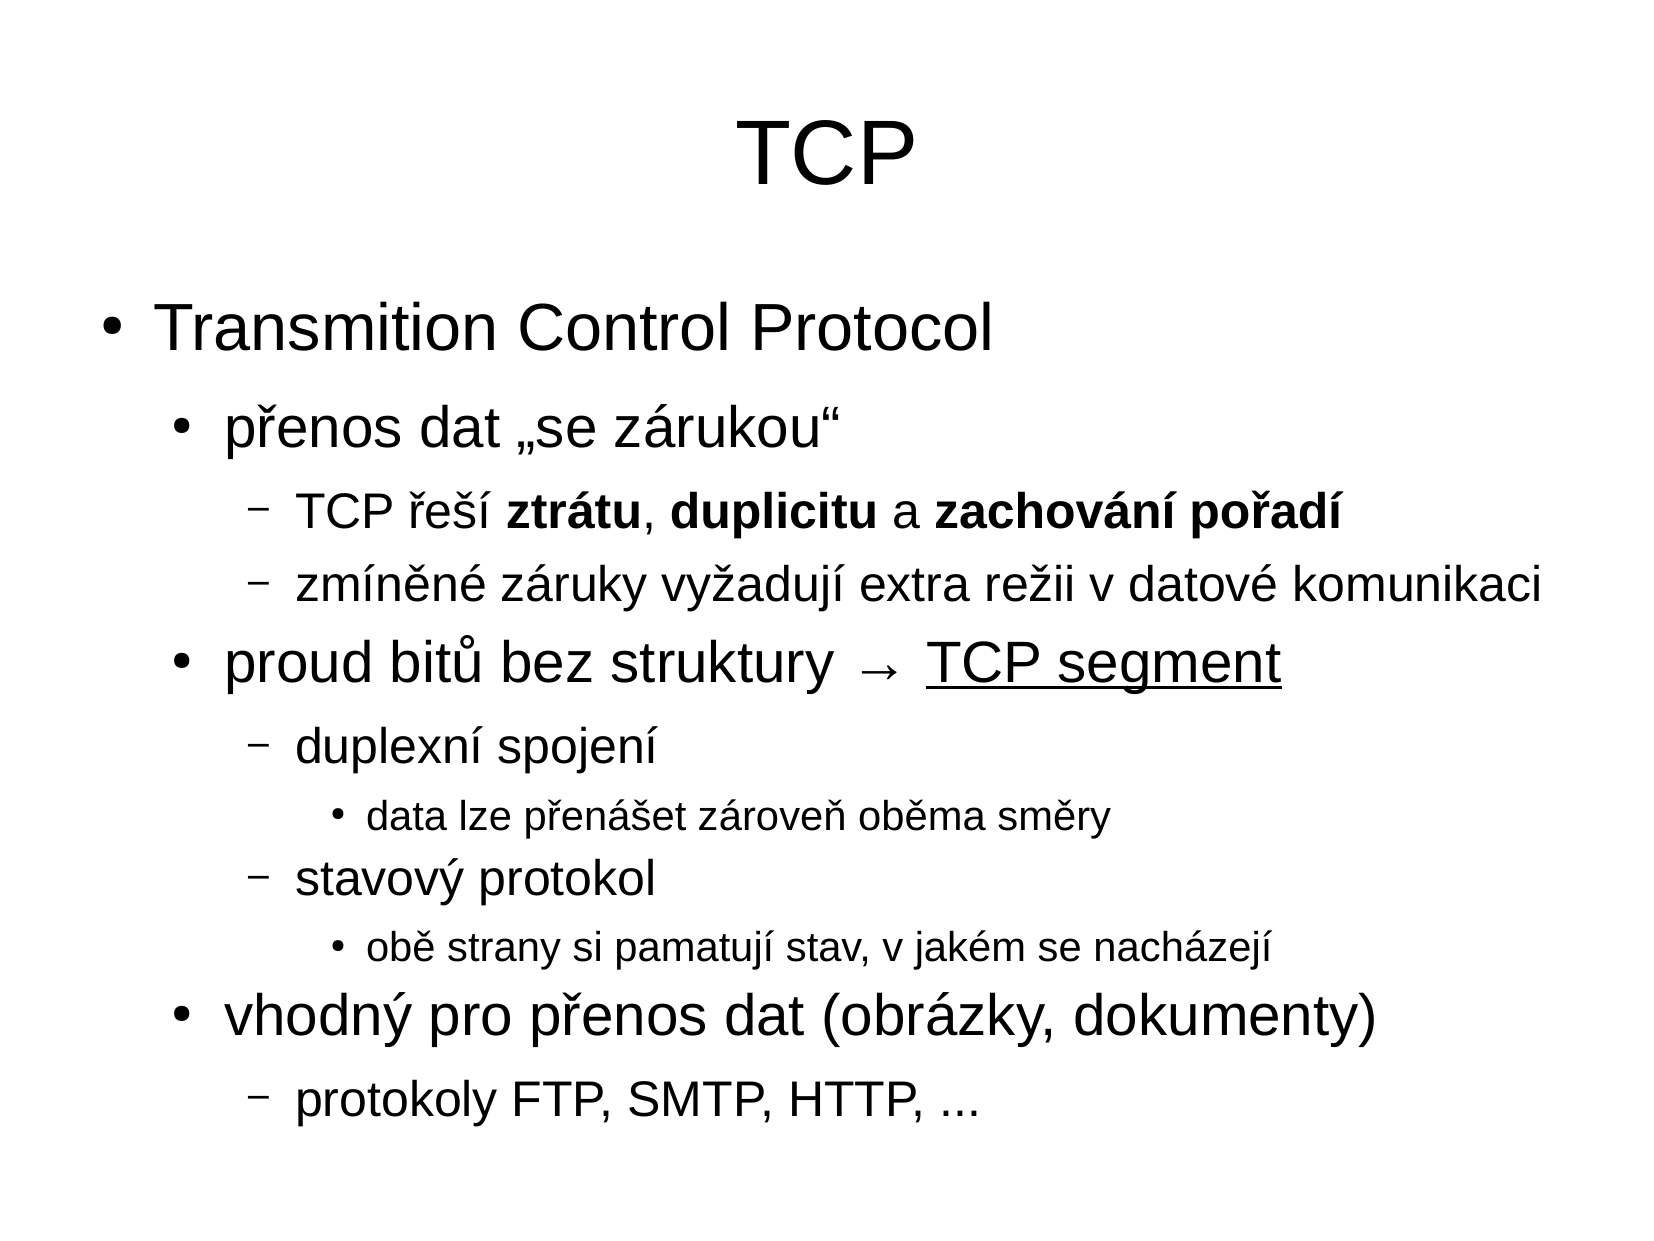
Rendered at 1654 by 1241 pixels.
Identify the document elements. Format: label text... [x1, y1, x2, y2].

list Transmition Control Protocol přenos dat „se zárukou“ TCP řeší ztrátu, duplicitu a zachování pořadí zmíněné záruky vyžadují extra režii v datové komunikaci proud bitů bez struktury → TCP segment duplexní spojení data lze přenášet zároveň oběma směry stavový protokol obě strany si pamatují stav, v jakém se nacházejí vhodný pro přenos dat (obrázky, dokumenty) protokoly FTP, SMTP, HTTP, ... [82, 290, 1571, 1127]
title TCP [82, 49, 1571, 257]
